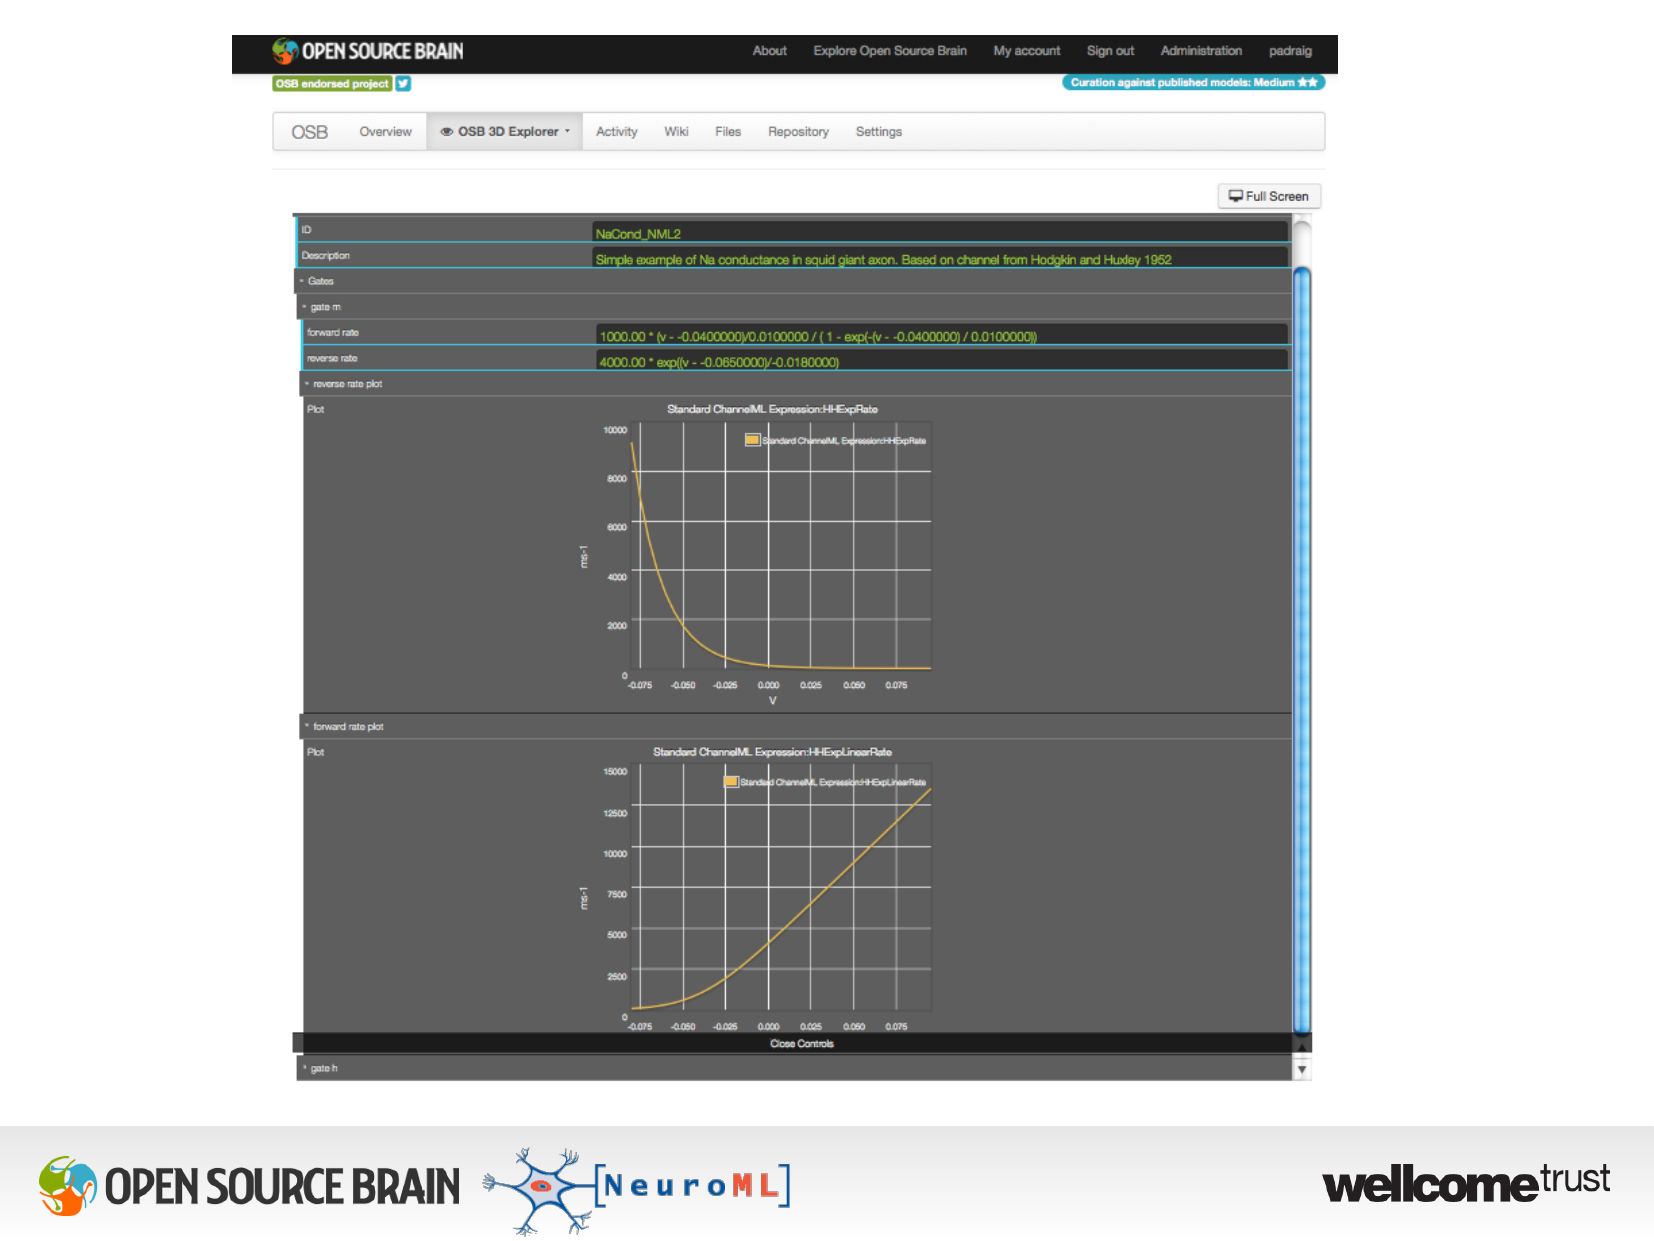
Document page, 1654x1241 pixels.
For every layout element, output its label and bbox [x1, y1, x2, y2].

picture [232, 35, 1338, 1100]
picture [39, 1156, 459, 1216]
picture [482, 1147, 790, 1237]
picture [1322, 1164, 1610, 1202]
